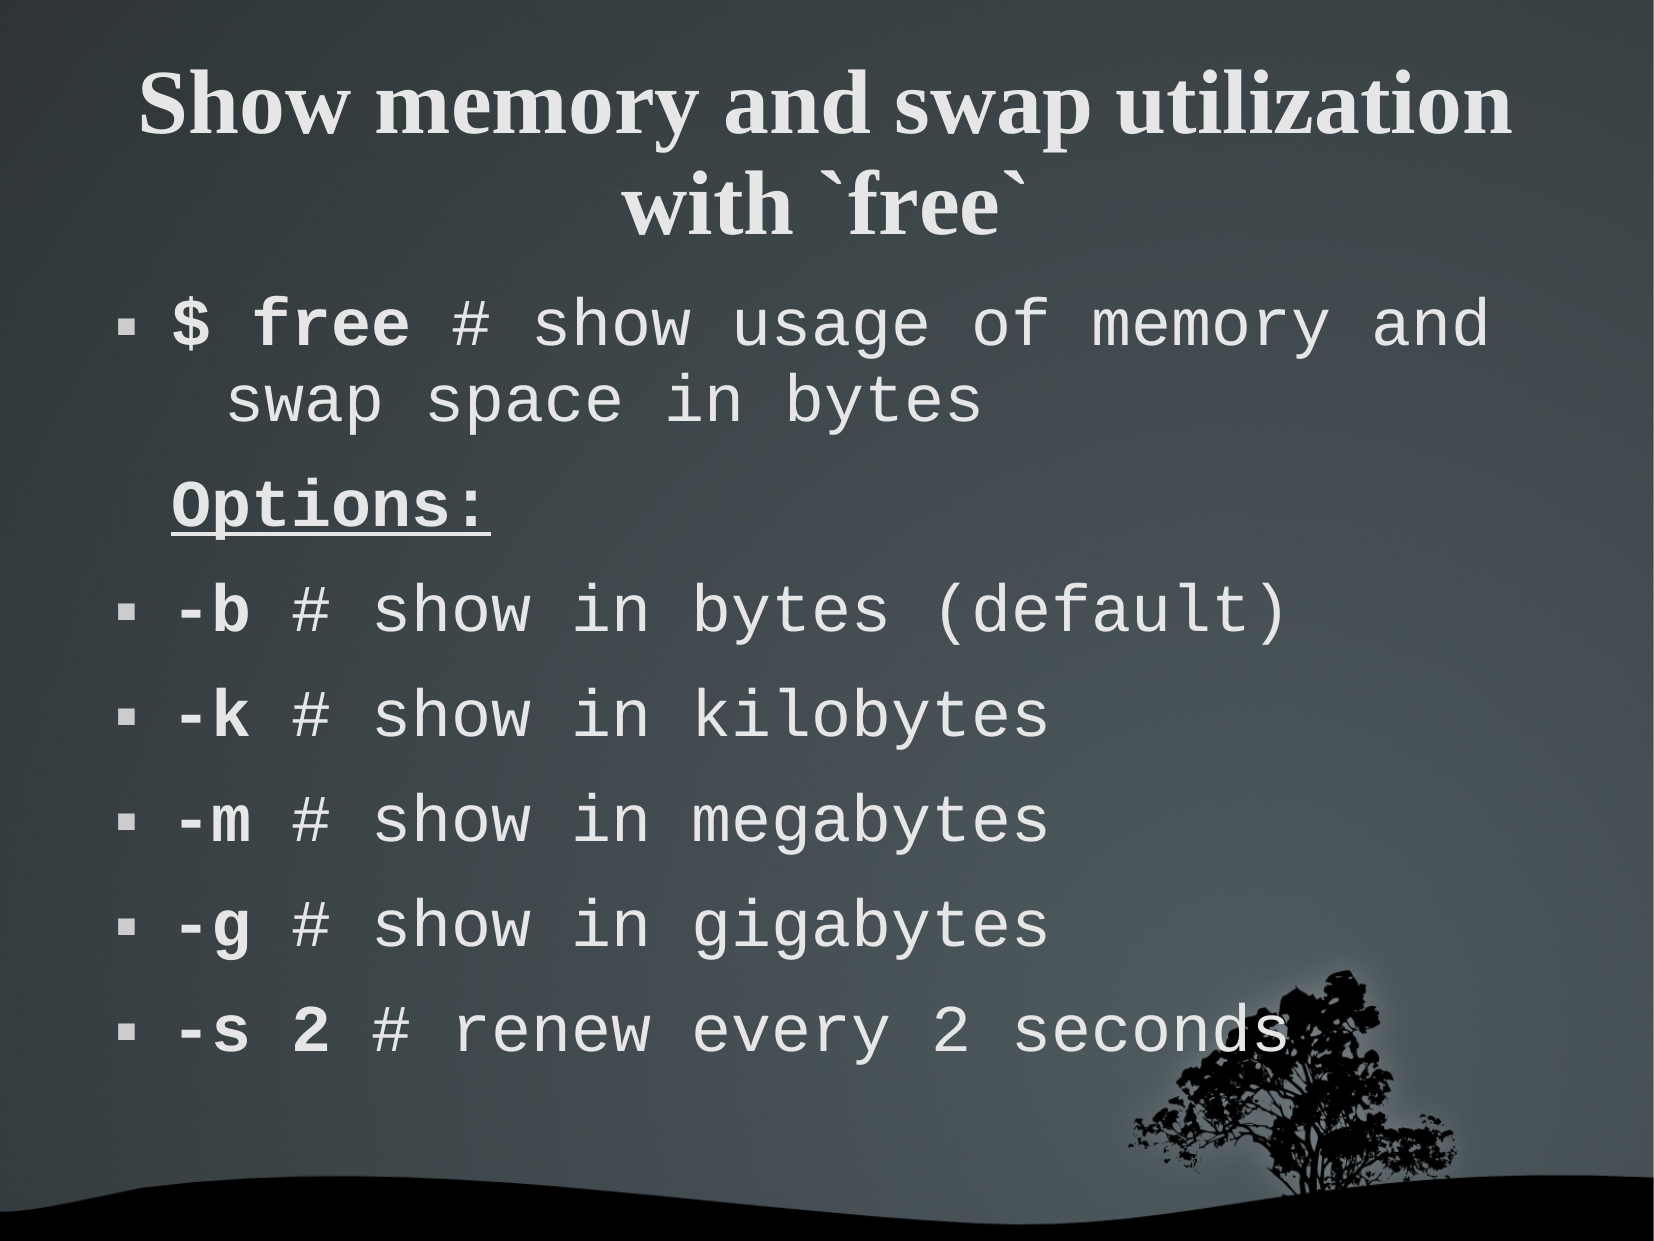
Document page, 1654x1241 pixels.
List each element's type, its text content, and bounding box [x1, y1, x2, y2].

title Show memory and swap utilization with `free` [82, 33, 1571, 273]
list $ free # show usage of memory and swap space in bytes Options: -b # show in bytes (default) -k # show in kilobytes -m # show in megabytes -g # show in gigabytes -s 2 # renew every 2 seconds [82, 290, 1571, 1240]
picture [0, 0, 1654, 1241]
